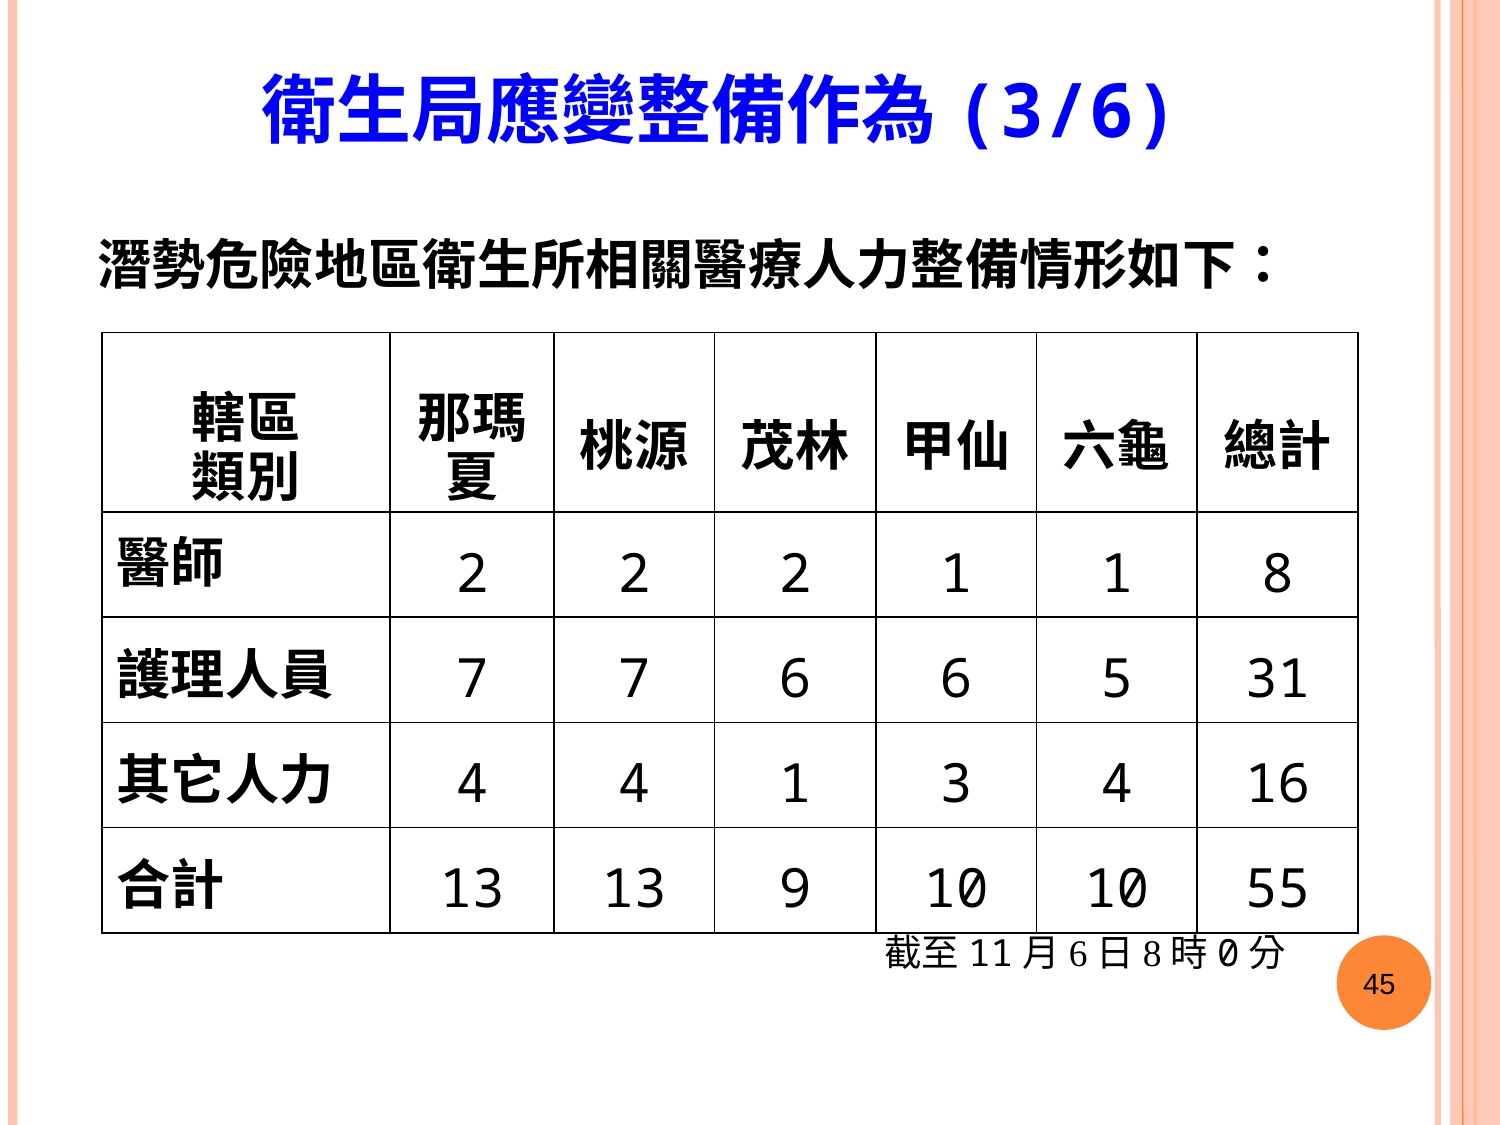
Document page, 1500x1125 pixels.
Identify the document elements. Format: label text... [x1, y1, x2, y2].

table_cell 4 [1037, 723, 1196, 827]
table_cell 16 [1198, 723, 1357, 827]
table_header 桃源 [555, 394, 714, 511]
table_cell 1 [877, 513, 1036, 616]
table_cell 3 [877, 723, 1036, 827]
table_cell 護理人員 [103, 618, 389, 722]
table_cell 2 [555, 513, 714, 616]
table_cell 合計 [103, 828, 389, 932]
slide_number <編號> [1348, 940, 1447, 1025]
table_cell 31 [1198, 618, 1357, 722]
table_cell 7 [391, 618, 553, 722]
table_header 茂林 [715, 394, 875, 511]
text_box [1336, 952, 1348, 1014]
table_header 六龜 [1037, 394, 1196, 511]
table_cell 4 [555, 723, 714, 827]
table_cell 6 [715, 618, 875, 722]
table_header 那瑪夏 [391, 394, 553, 511]
table_cell 2 [391, 513, 553, 616]
table_cell 6 [877, 618, 1036, 722]
table_cell 1 [715, 723, 875, 827]
table_cell 13 [555, 828, 714, 932]
table_cell 13 [391, 828, 553, 932]
table_cell 4 [391, 723, 553, 827]
table_header 甲仙 [877, 394, 1036, 511]
table_cell 55 [1198, 828, 1357, 932]
table_cell 1 [1037, 513, 1196, 616]
table_cell 8 [1198, 513, 1357, 616]
table_cell 9 [715, 828, 875, 932]
text_box 截至11月6日8時0分 [869, 921, 1301, 982]
table_header 總計 [1198, 394, 1357, 511]
text_box [1362, 1025, 1406, 1030]
table_cell 5 [1037, 618, 1196, 722]
table_cell 其它人力 [103, 723, 389, 827]
table_cell 醫師 [103, 513, 389, 616]
table_cell 2 [715, 513, 875, 616]
text_box 衛生局應變整備作為(3/6) [183, 54, 1258, 196]
table_cell 10 [877, 828, 1036, 921]
table_cell 10 [1037, 828, 1196, 921]
text_box [1363, 935, 1405, 940]
text_box 潛勢危險地區衛生所相關醫療人力整備情形如下： [82, 196, 1430, 394]
table_header 轄區 類別 [103, 394, 389, 511]
table_cell 7 [555, 618, 714, 722]
